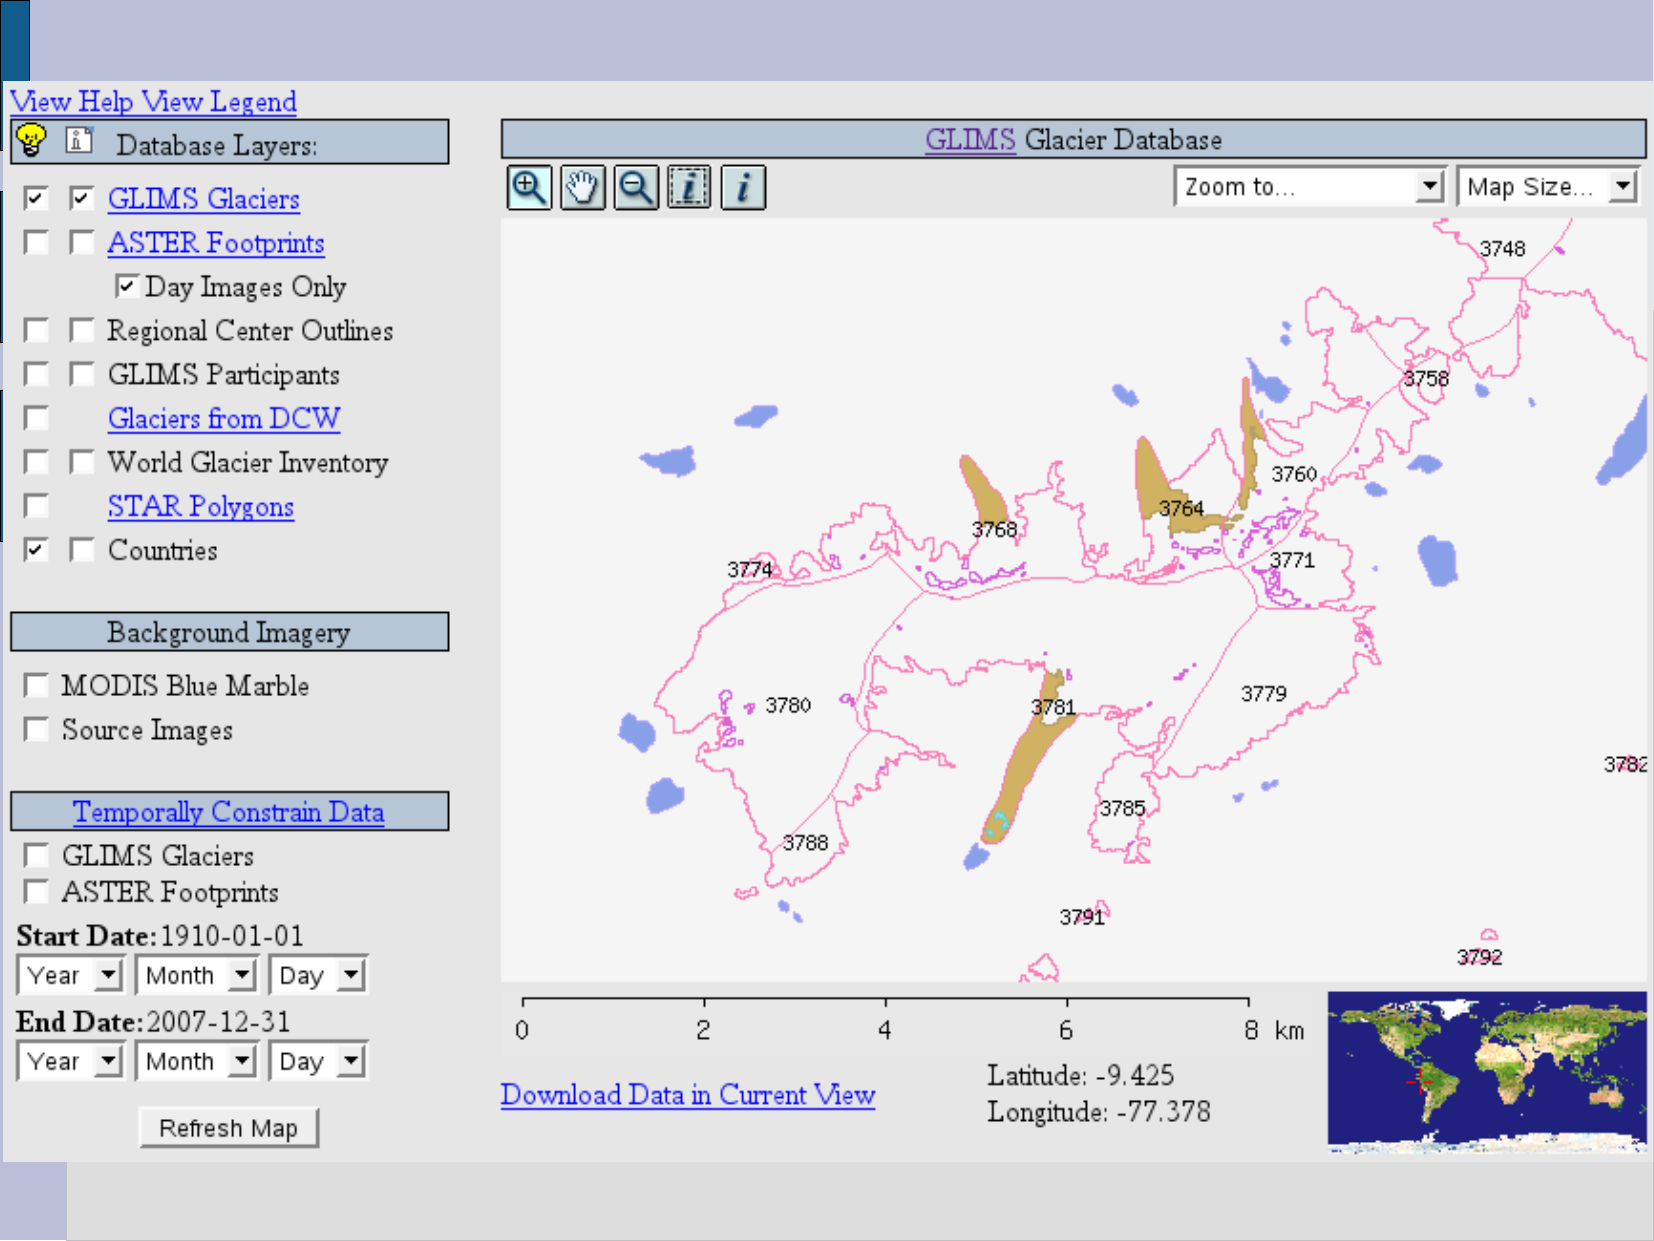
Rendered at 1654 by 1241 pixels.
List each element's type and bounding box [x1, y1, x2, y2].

picture [3, 81, 1654, 1162]
